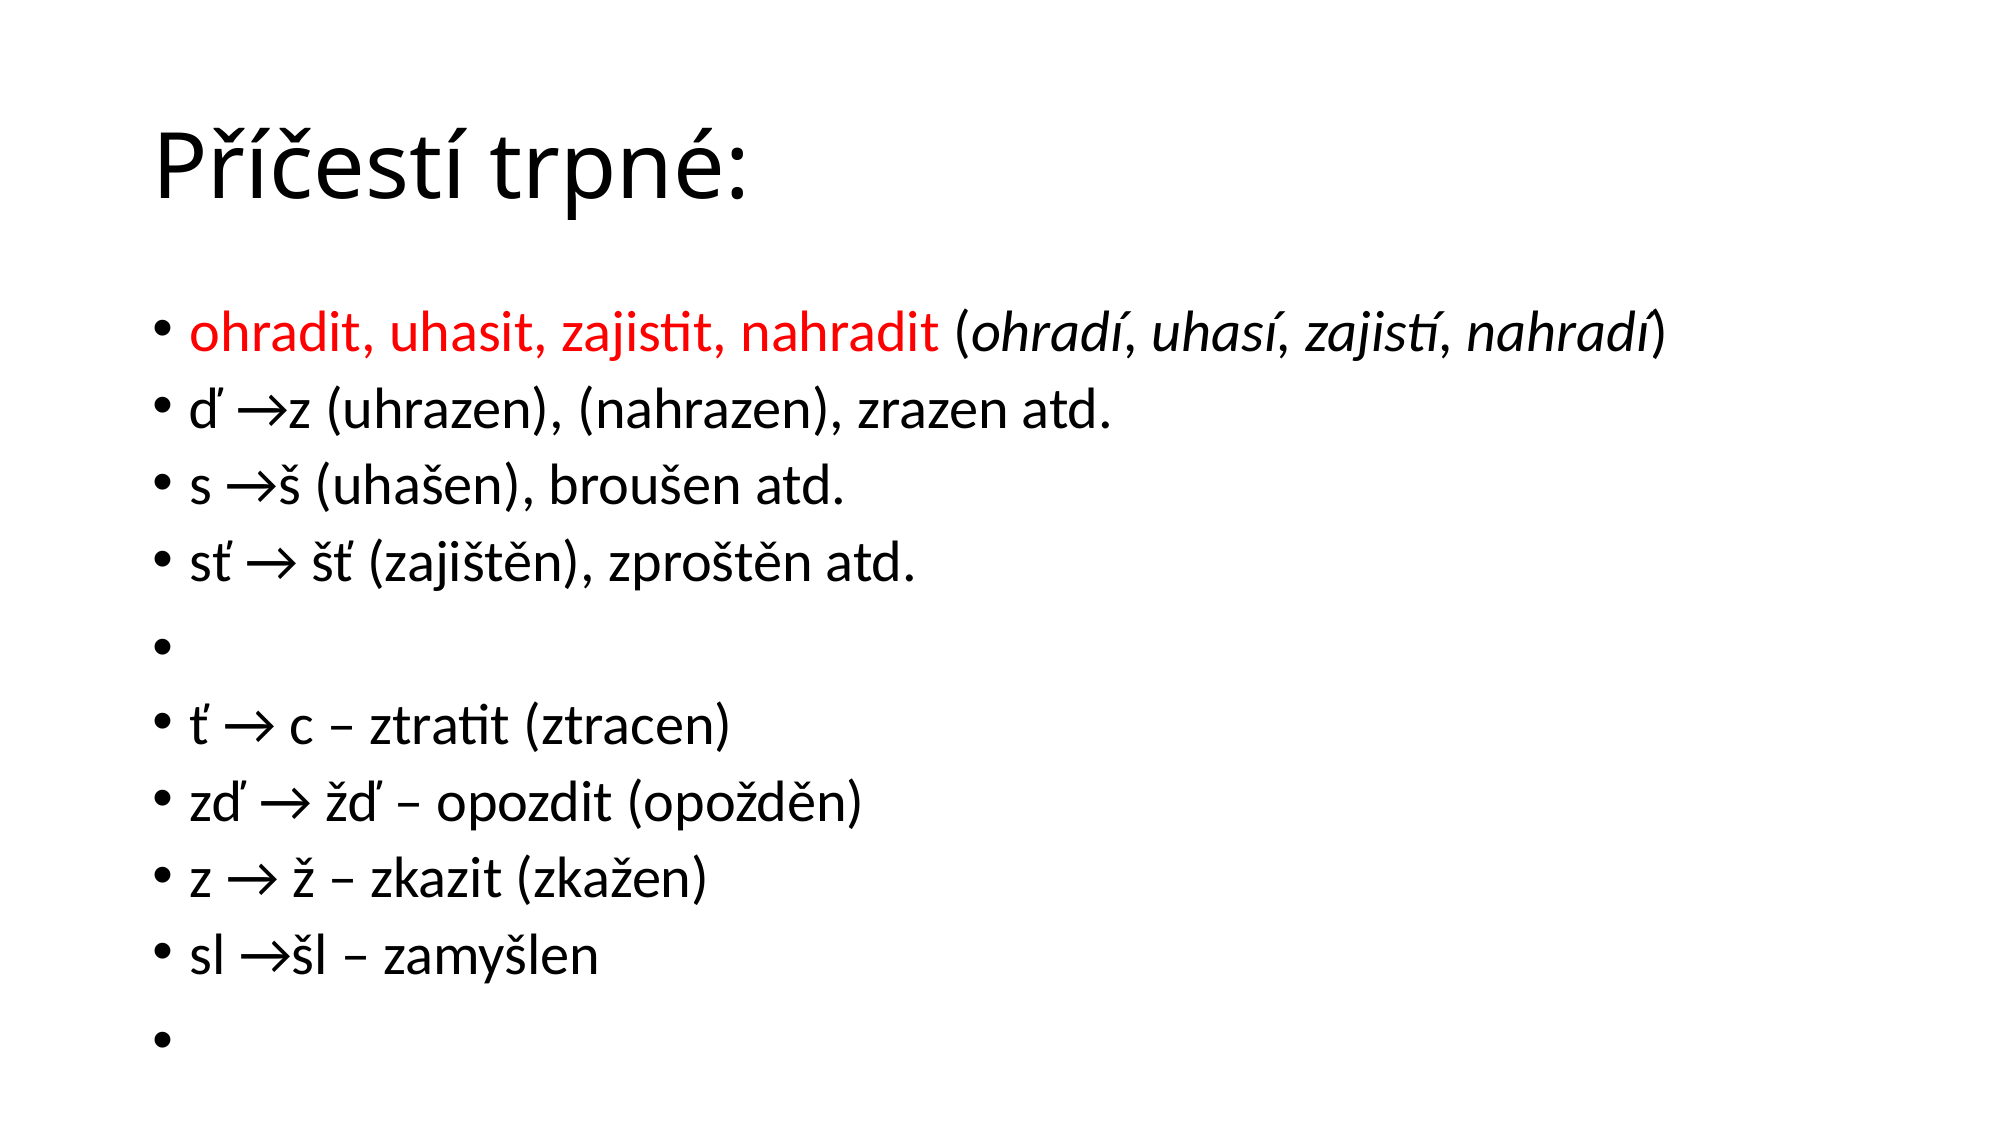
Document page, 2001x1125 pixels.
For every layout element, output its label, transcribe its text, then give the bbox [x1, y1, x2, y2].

list ohradit, uhasit, zajistit, nahradit (ohradí, uhasí, zajistí, nahradí) ď →z (uhrazen), (nahrazen), zrazen atd. s →š (uhašen), broušen atd. sť → šť (zajištěn), zproštěn atd. ť → c – ztratit (ztracen) zď → žď – opozdit (opožděn) z → ž – zkazit (zkažen) sl →šl – zamyšlen [137, 299, 1863, 1014]
title Příčestí trpné: [137, 59, 1863, 278]
